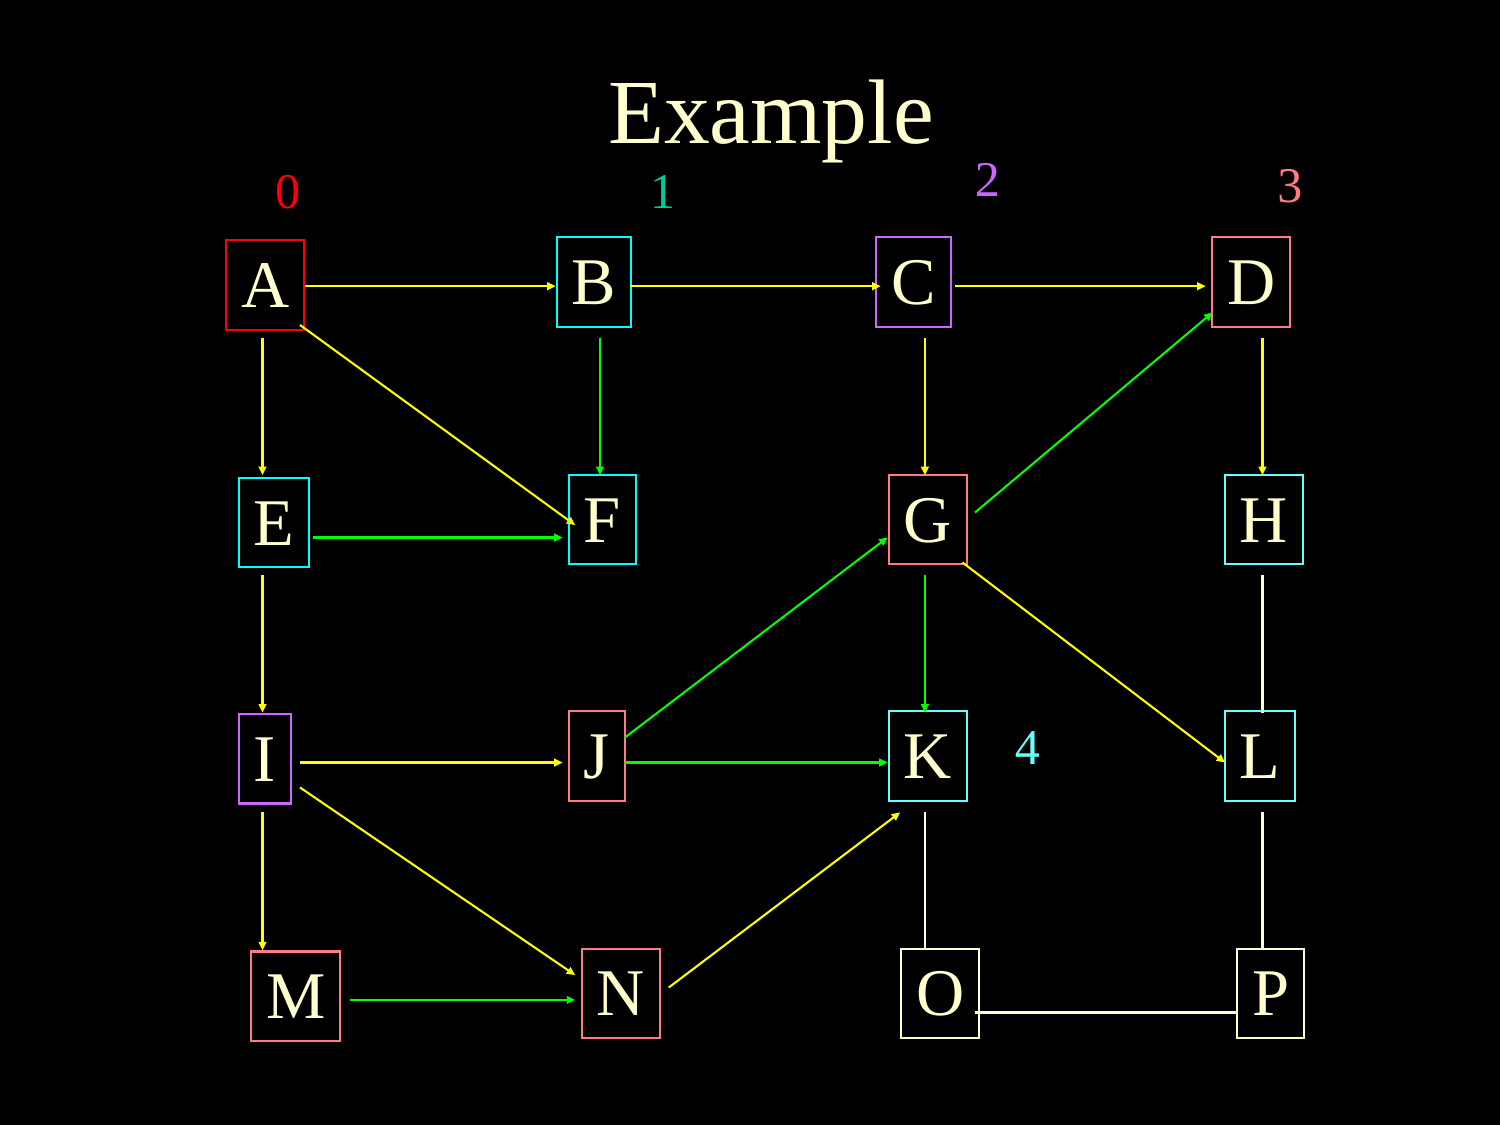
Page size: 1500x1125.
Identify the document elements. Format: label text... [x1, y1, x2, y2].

text_box I [238, 713, 291, 804]
title Example [42, 37, 1500, 188]
text_box 4 [1000, 712, 1055, 784]
text_box K [888, 711, 967, 801]
text_box C [876, 237, 951, 327]
text_box F [569, 474, 636, 565]
text_box E [238, 477, 310, 568]
text_box P [1237, 948, 1305, 1039]
text_box 0 [260, 156, 315, 228]
text_box L [1224, 711, 1296, 801]
text_box 3 [1262, 149, 1318, 221]
text_box N [581, 948, 660, 1039]
text_box 2 [960, 144, 1015, 215]
text_box A [226, 240, 305, 330]
text_box M [251, 951, 341, 1042]
text_box J [569, 711, 625, 801]
text_box H [1224, 474, 1303, 565]
text_box B [556, 237, 632, 327]
text_box O [901, 948, 980, 1039]
text_box D [1212, 237, 1291, 327]
text_box G [888, 474, 967, 565]
text_box 1 [635, 156, 690, 228]
